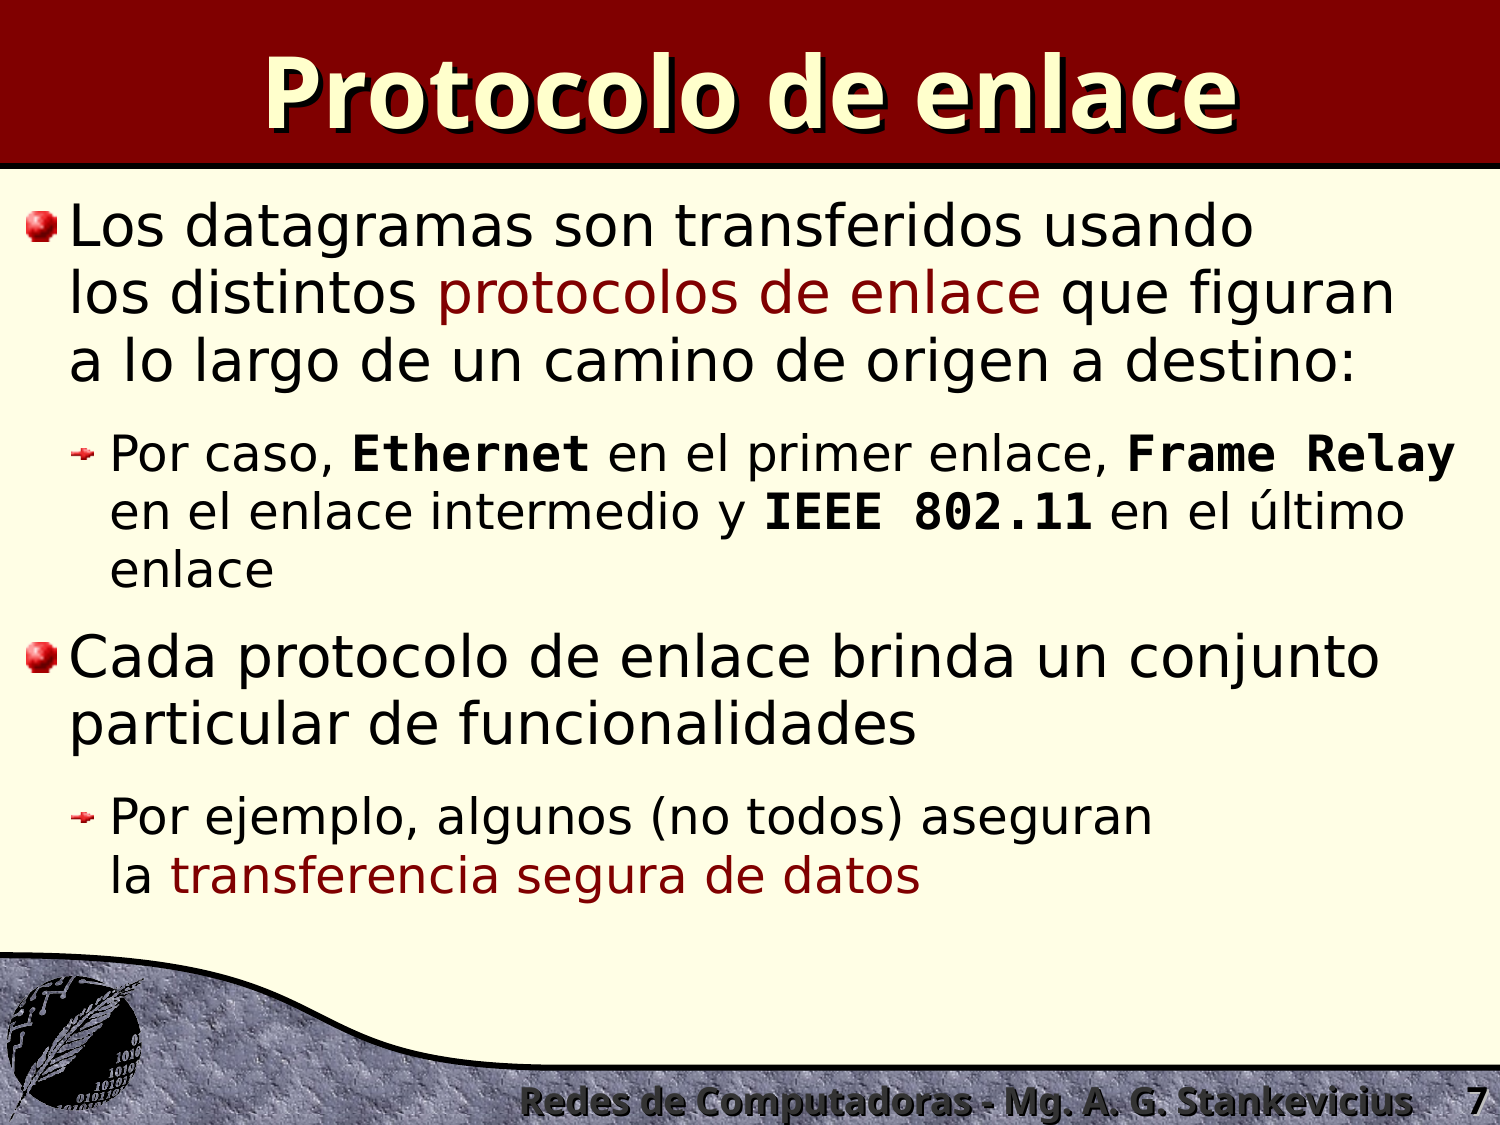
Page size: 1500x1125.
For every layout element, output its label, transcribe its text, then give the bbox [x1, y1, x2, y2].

list Los datagramas son transferidos usando los distintos protocolos de enlace que figuran a lo largo de un camino de origen a destino: Por caso, Ethernet en el primer enlace, Frame Relay en el enlace intermedio y IEEE 802.11 en el último enlace Cada protocolo de enlace brinda un conjunto particular de funcionalidades Por ejemplo, algunos (no todos) aseguran la transferencia segura de datos [11, 192, 1486, 921]
picture [0, 959, 1500, 1125]
picture [1047, 1100, 1054, 1110]
picture [790, 1100, 795, 1110]
title Protocolo de enlace [15, 5, 1485, 160]
